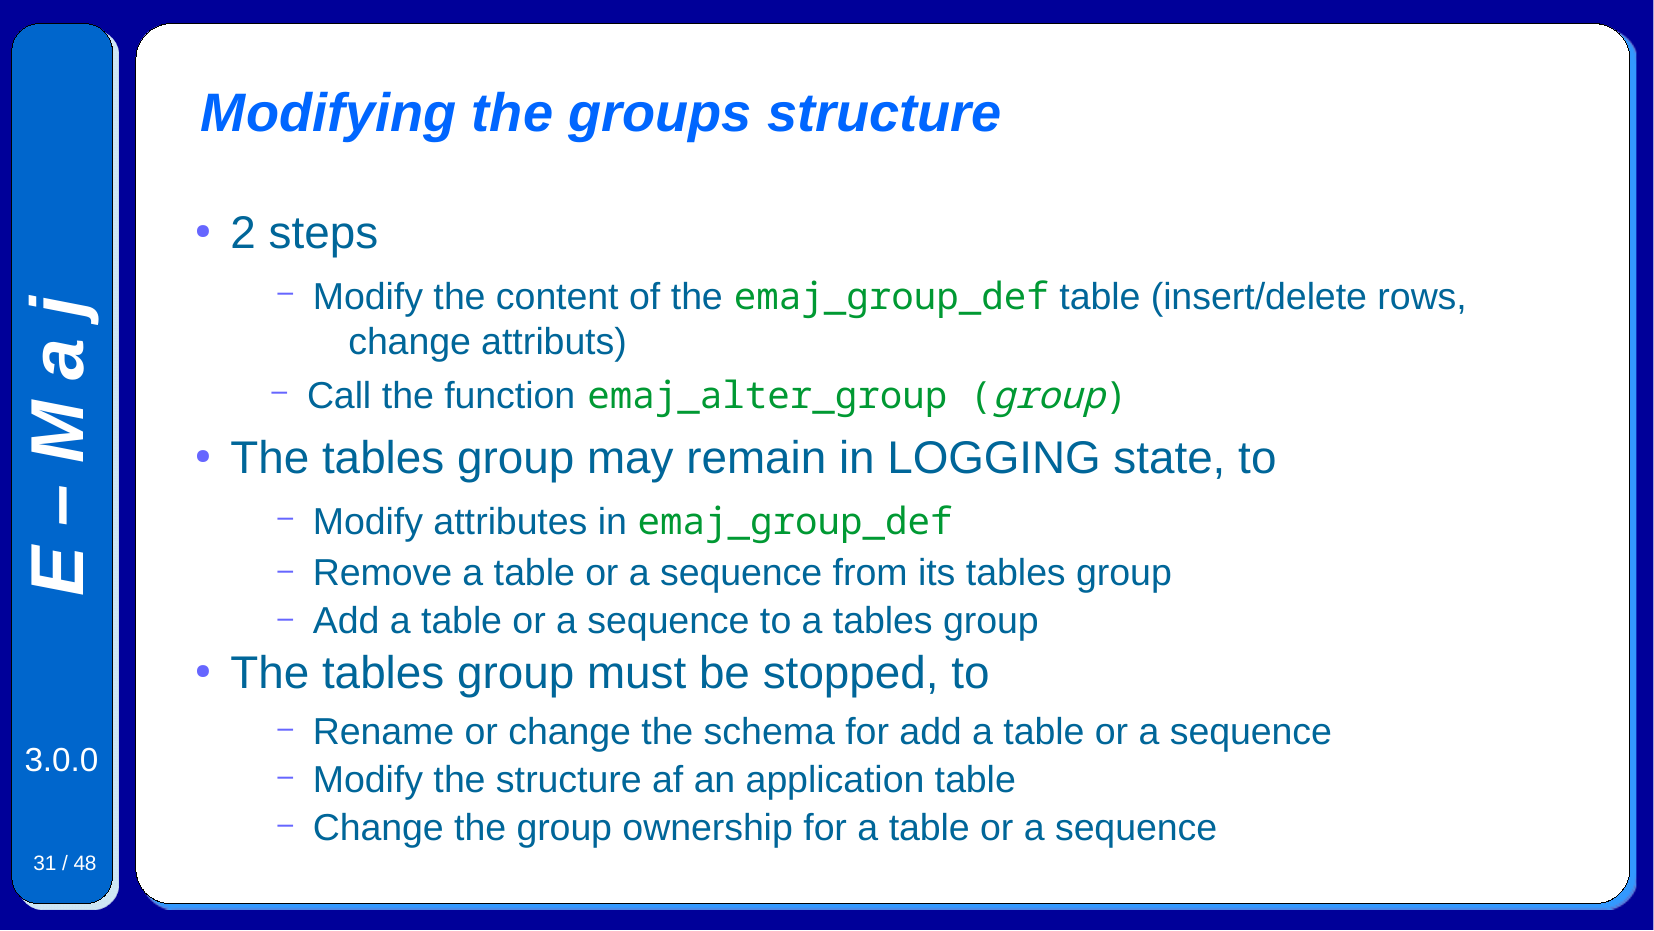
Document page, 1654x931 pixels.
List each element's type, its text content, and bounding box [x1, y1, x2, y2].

list 2 steps Modify the content of the emaj_group_def table (insert/delete rows, change attributs) Call the function emaj_alter_group (group) The tables group may remain in LOGGING state, to Modify attributes in emaj_group_def Remove a table or a sequence from its tables group Add a table or a sequence to a tables group The tables group must be stopped, to Rename or change the schema for add a table or a sequence Modify the structure af an application table Change the group ownership for a table or a sequence [177, 206, 1587, 837]
title Modifying the groups structure [200, 34, 1575, 191]
